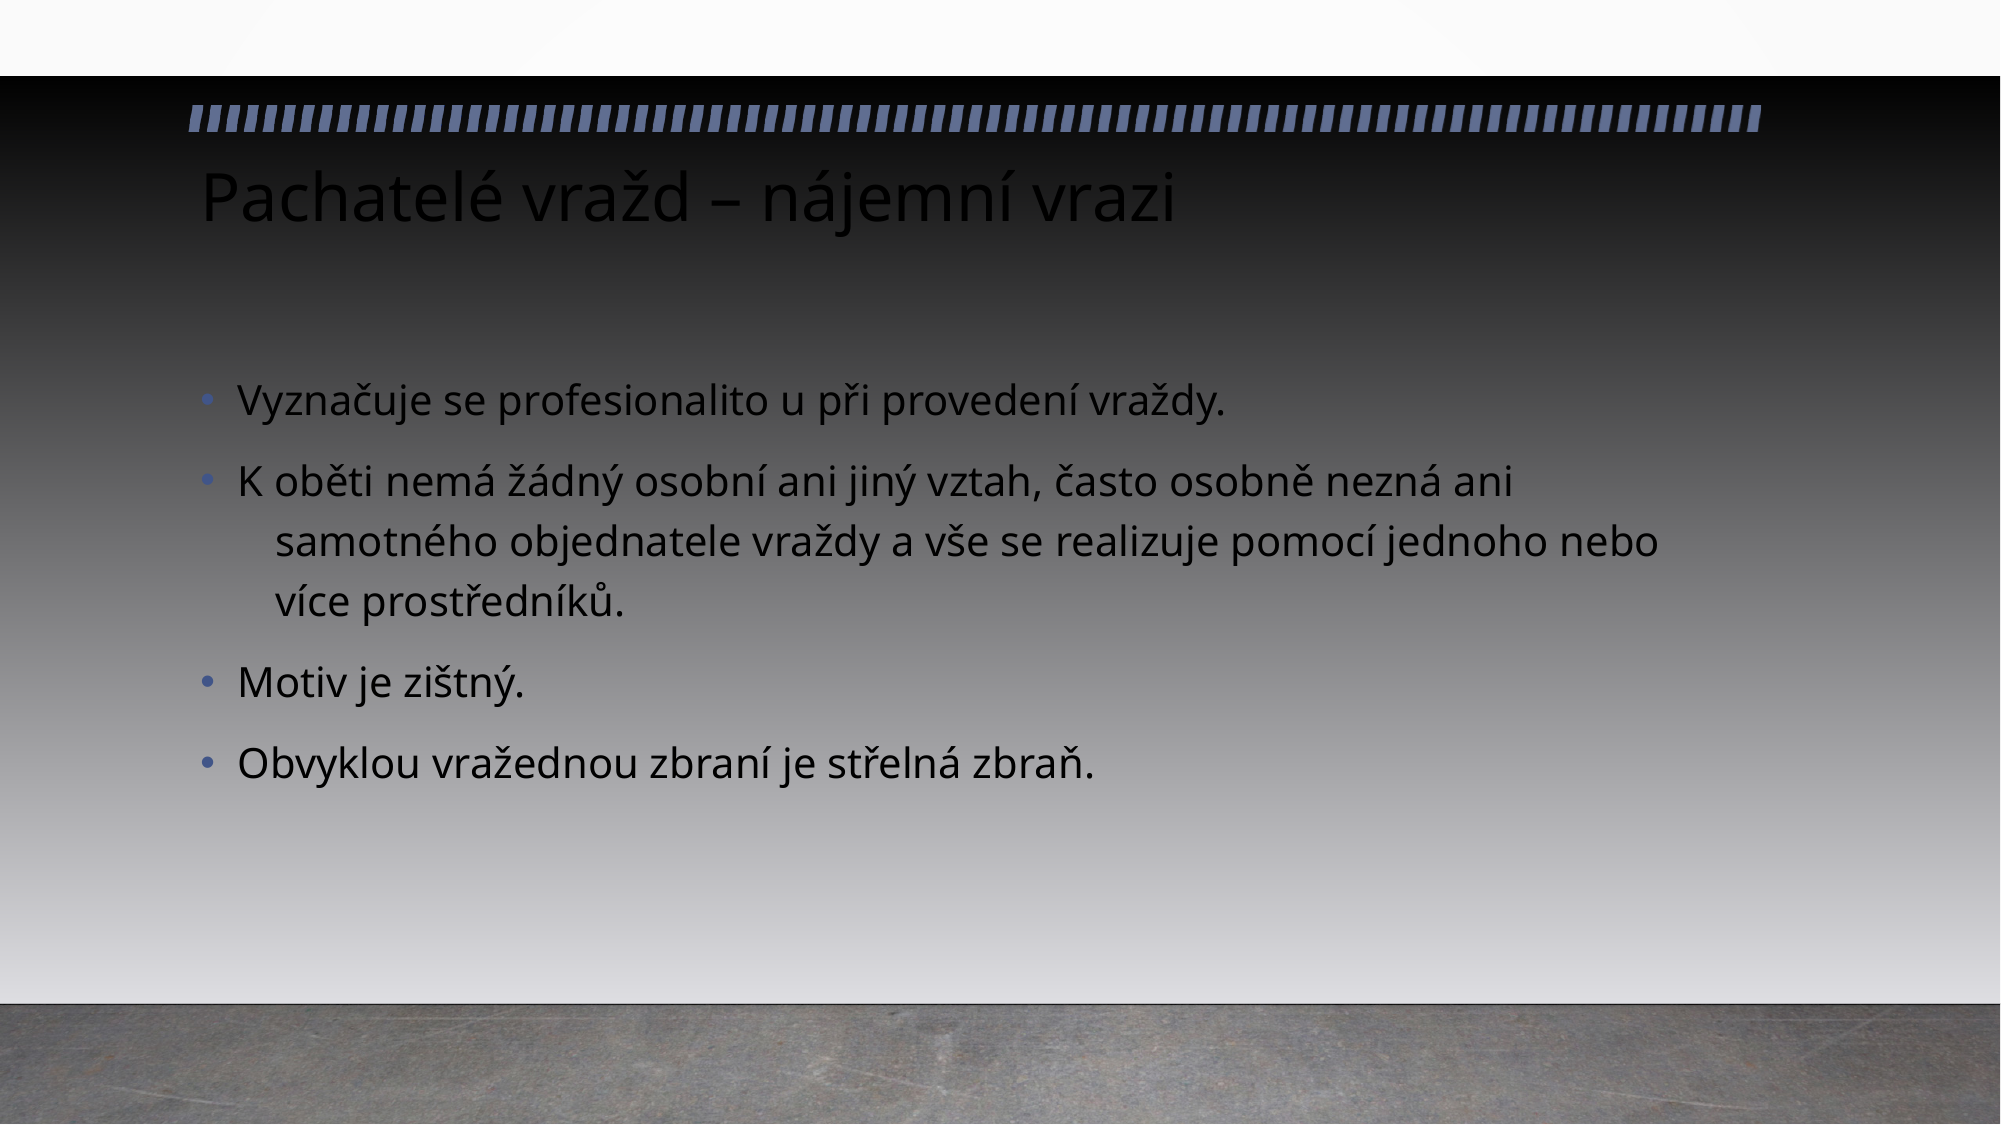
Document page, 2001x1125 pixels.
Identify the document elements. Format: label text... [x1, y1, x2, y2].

title Pachatelé vražd – nájemní vrazi [185, 156, 1761, 329]
list Vyznačuje se profesionalito u při provedení vraždy. K oběti nemá žádný osobní ani jiný vztah, často osobně nezná ani samotného objednatele vraždy a vše se realizuje pomocí jednoho nebo více prostředníků. Motiv je zištný. Obvyklou vražednou zbraní je střelná zbraň. [185, 356, 1761, 897]
